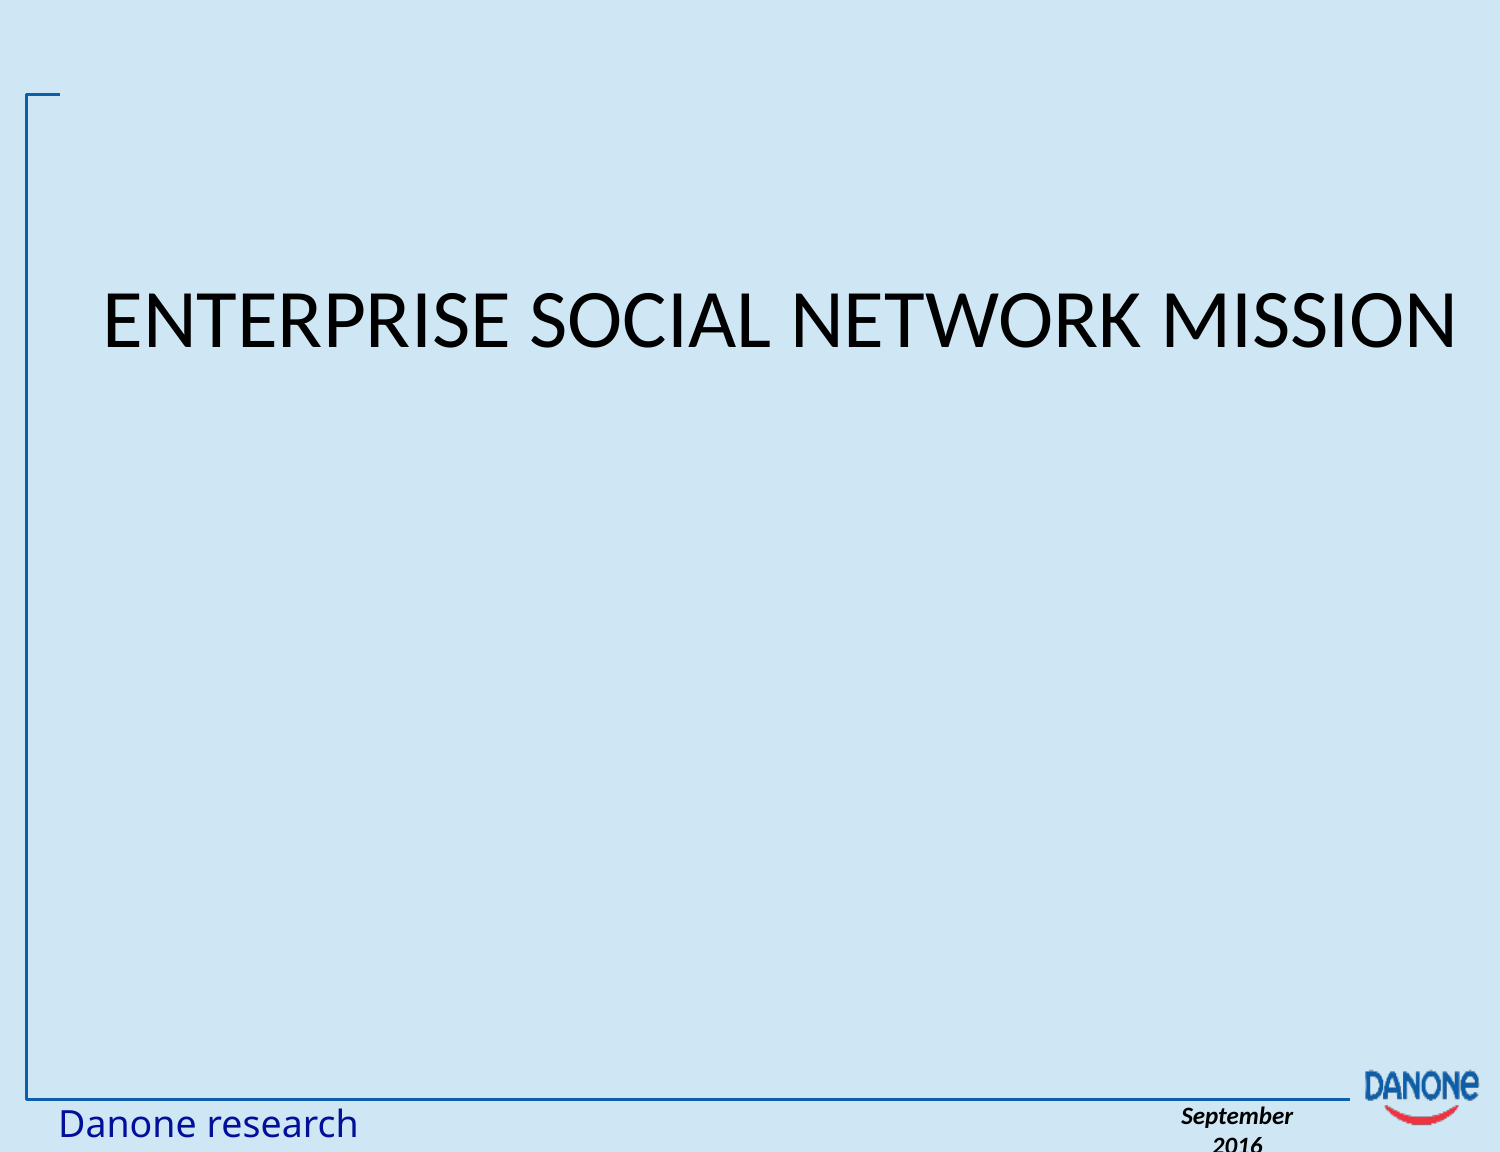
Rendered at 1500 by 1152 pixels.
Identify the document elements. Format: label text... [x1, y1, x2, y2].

picture [1362, 1067, 1482, 1130]
text_box ENTERPRISE SOCIAL NETWORK MISSION [87, 257, 1475, 372]
text_box Danone research [43, 1092, 392, 1152]
text_box September 2016 [1147, 1092, 1327, 1152]
